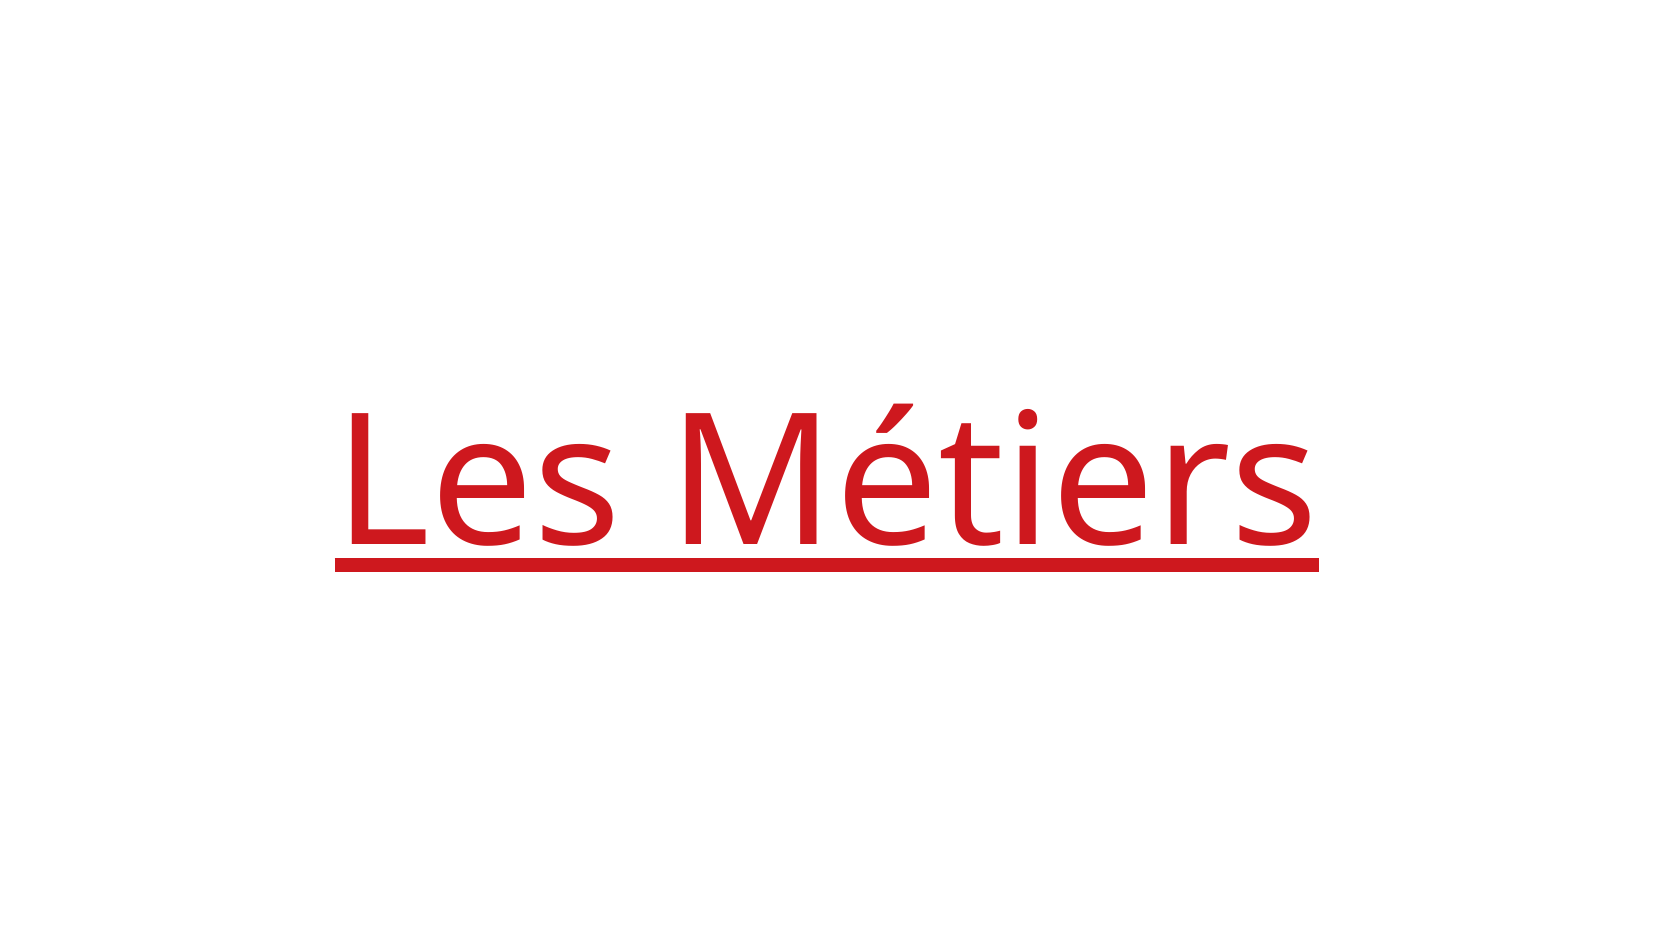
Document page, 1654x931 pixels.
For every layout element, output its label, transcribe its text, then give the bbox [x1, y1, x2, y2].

title Les Métiers [82, 37, 1571, 910]
